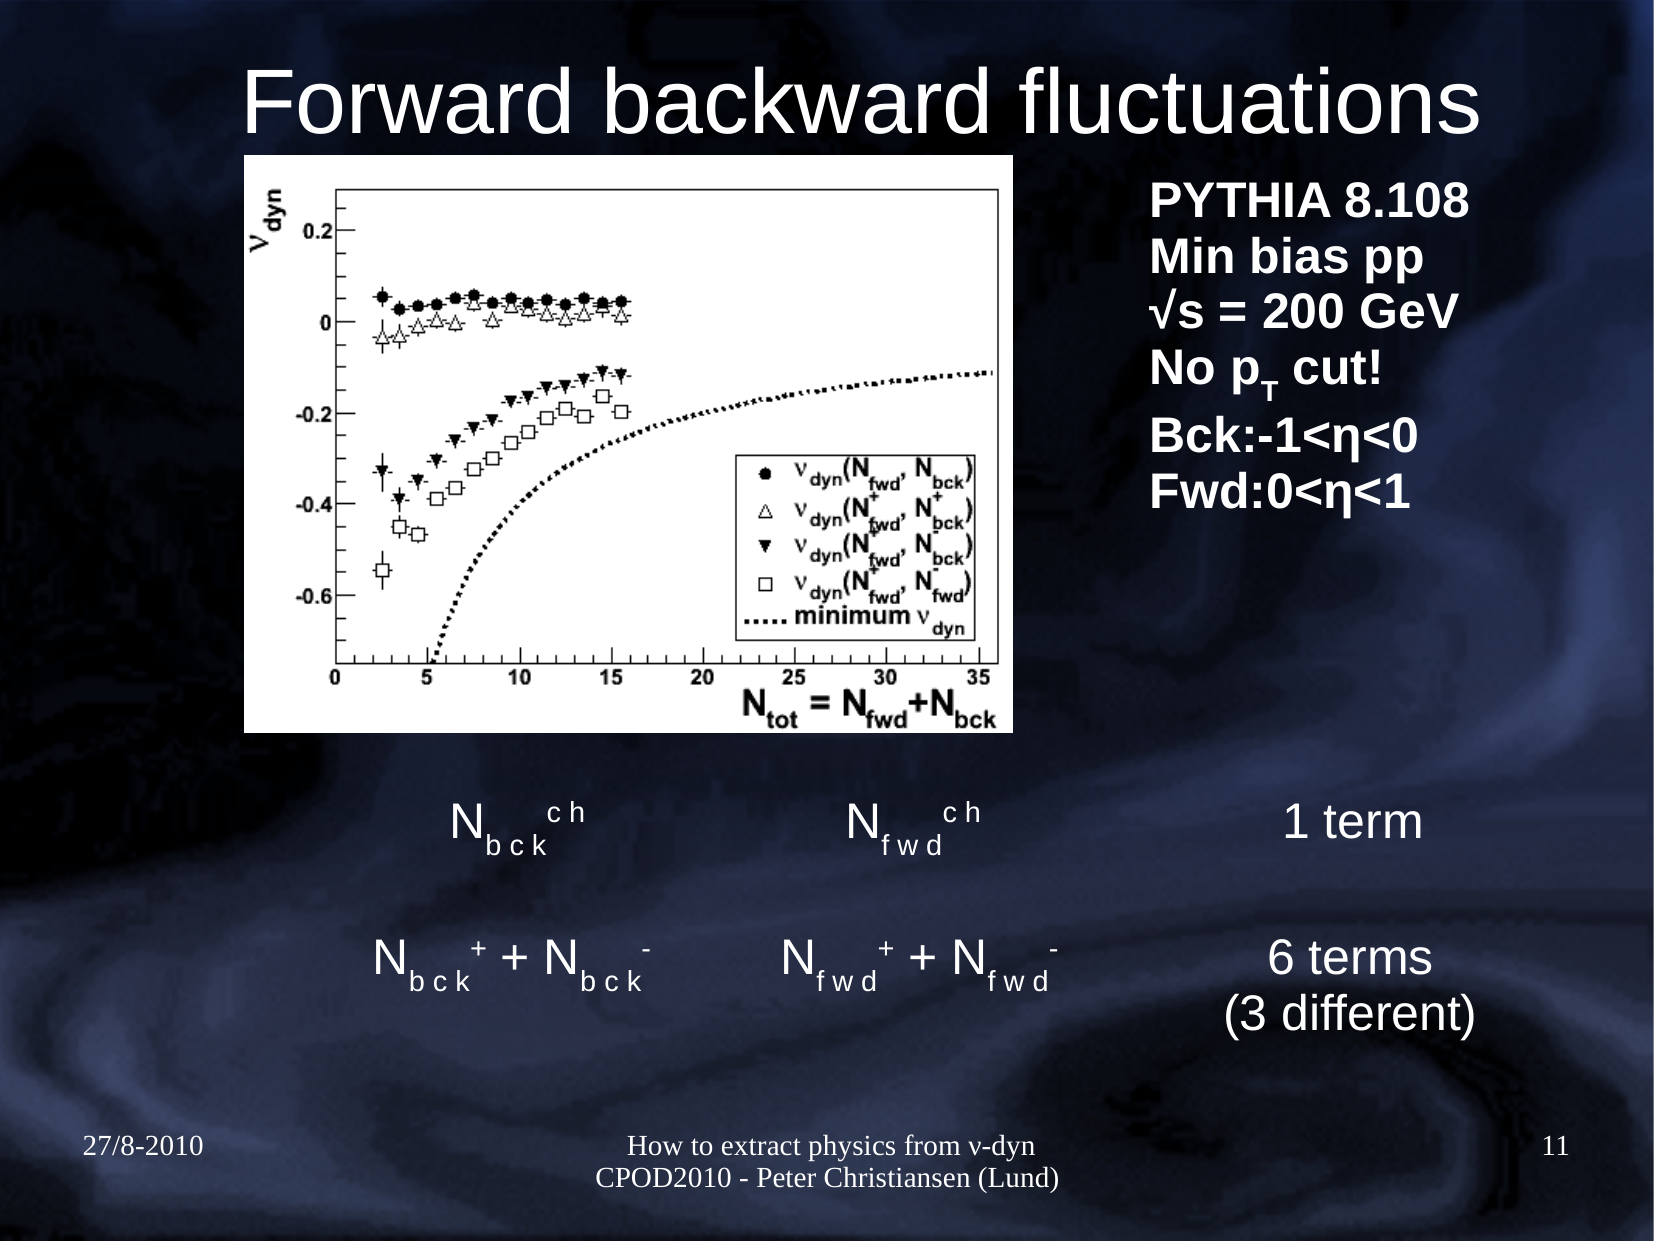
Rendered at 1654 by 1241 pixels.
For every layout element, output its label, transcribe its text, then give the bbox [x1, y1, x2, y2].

picture [0, 0, 1654, 1241]
text_box Nb c kc h [434, 786, 601, 869]
text_box Nf w d+ + Nf w d- [765, 922, 1073, 1005]
text_box Nb c k+ + Nb c k- [357, 922, 667, 1005]
title Forward backward fluctuations [82, 49, 1571, 257]
text_box 6 terms (3 different) [1208, 922, 1494, 1049]
text_box 1 term [1267, 786, 1440, 857]
text_box Nf w dc h [830, 786, 996, 869]
text_box PYTHIA 8.108 Min bias pp √s = 200 GeV No pT cut! Bck:-1<η<0 Fwd:0<η<1 [1135, 164, 1485, 527]
